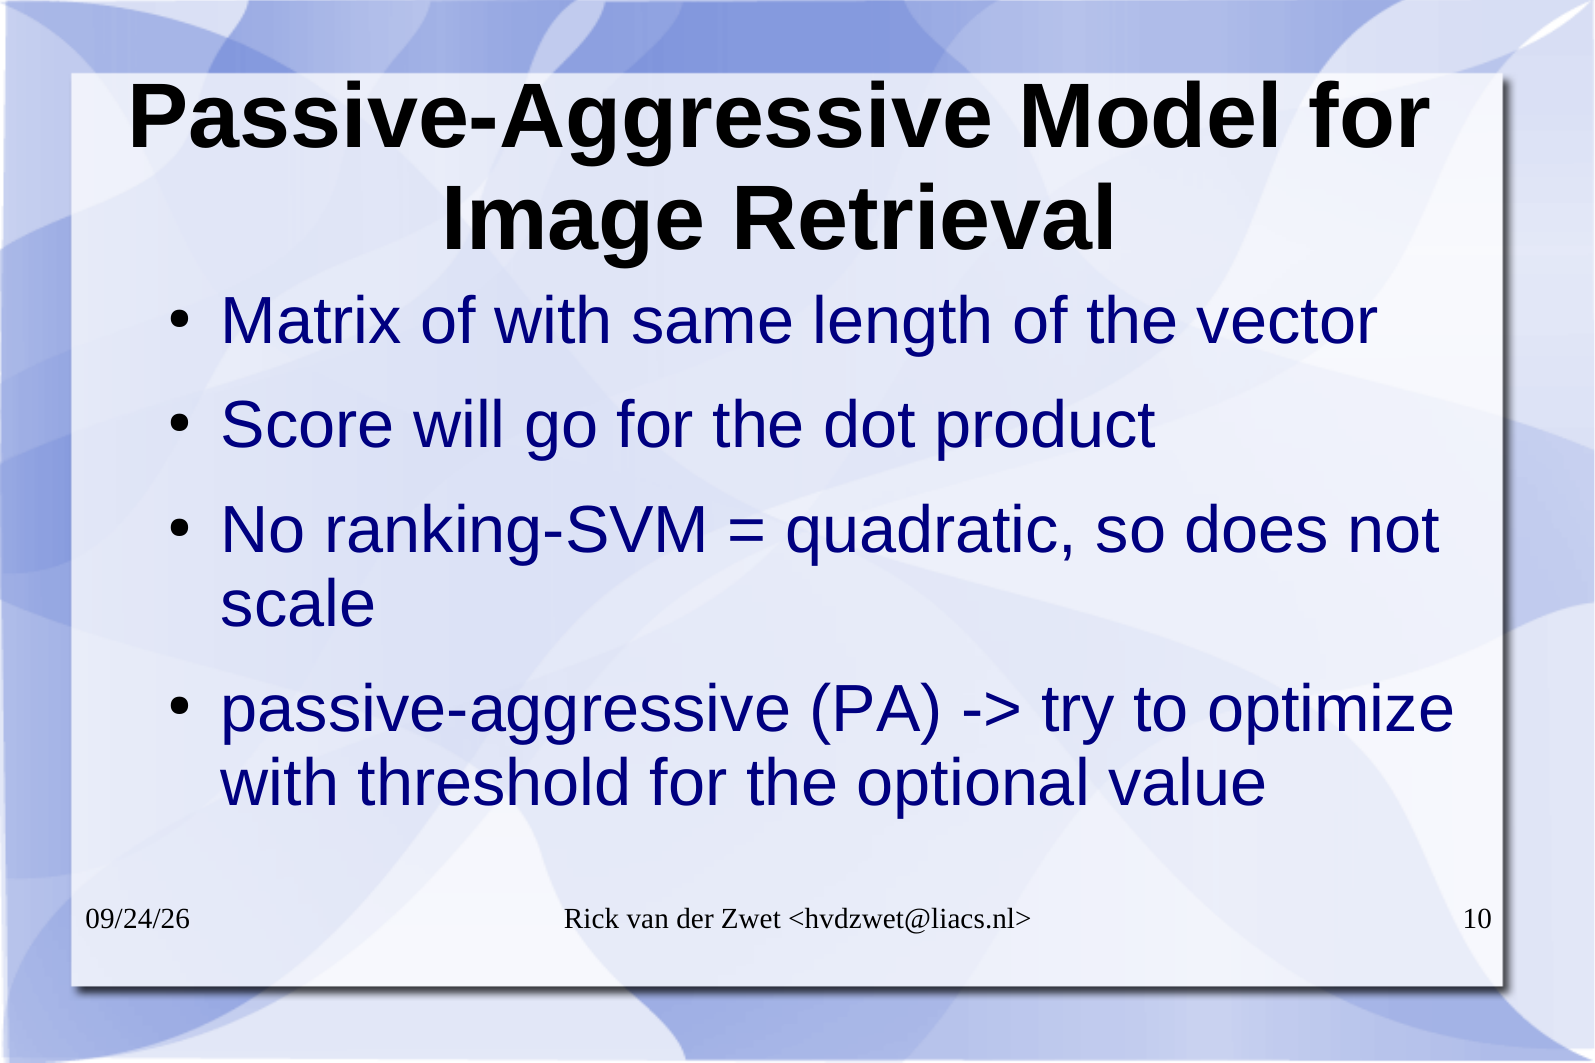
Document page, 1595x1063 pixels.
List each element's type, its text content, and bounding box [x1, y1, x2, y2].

picture [0, 0, 1595, 1063]
list Matrix of with same length of the vector Score will go for the dot product No ranking-SVM = quadratic, so does not scale passive-aggressive (PA) -> try to optimize with threshold for the optional value [150, 282, 1460, 863]
title Passive-Aggressive Model for Image Retrieval [79, 64, 1481, 270]
